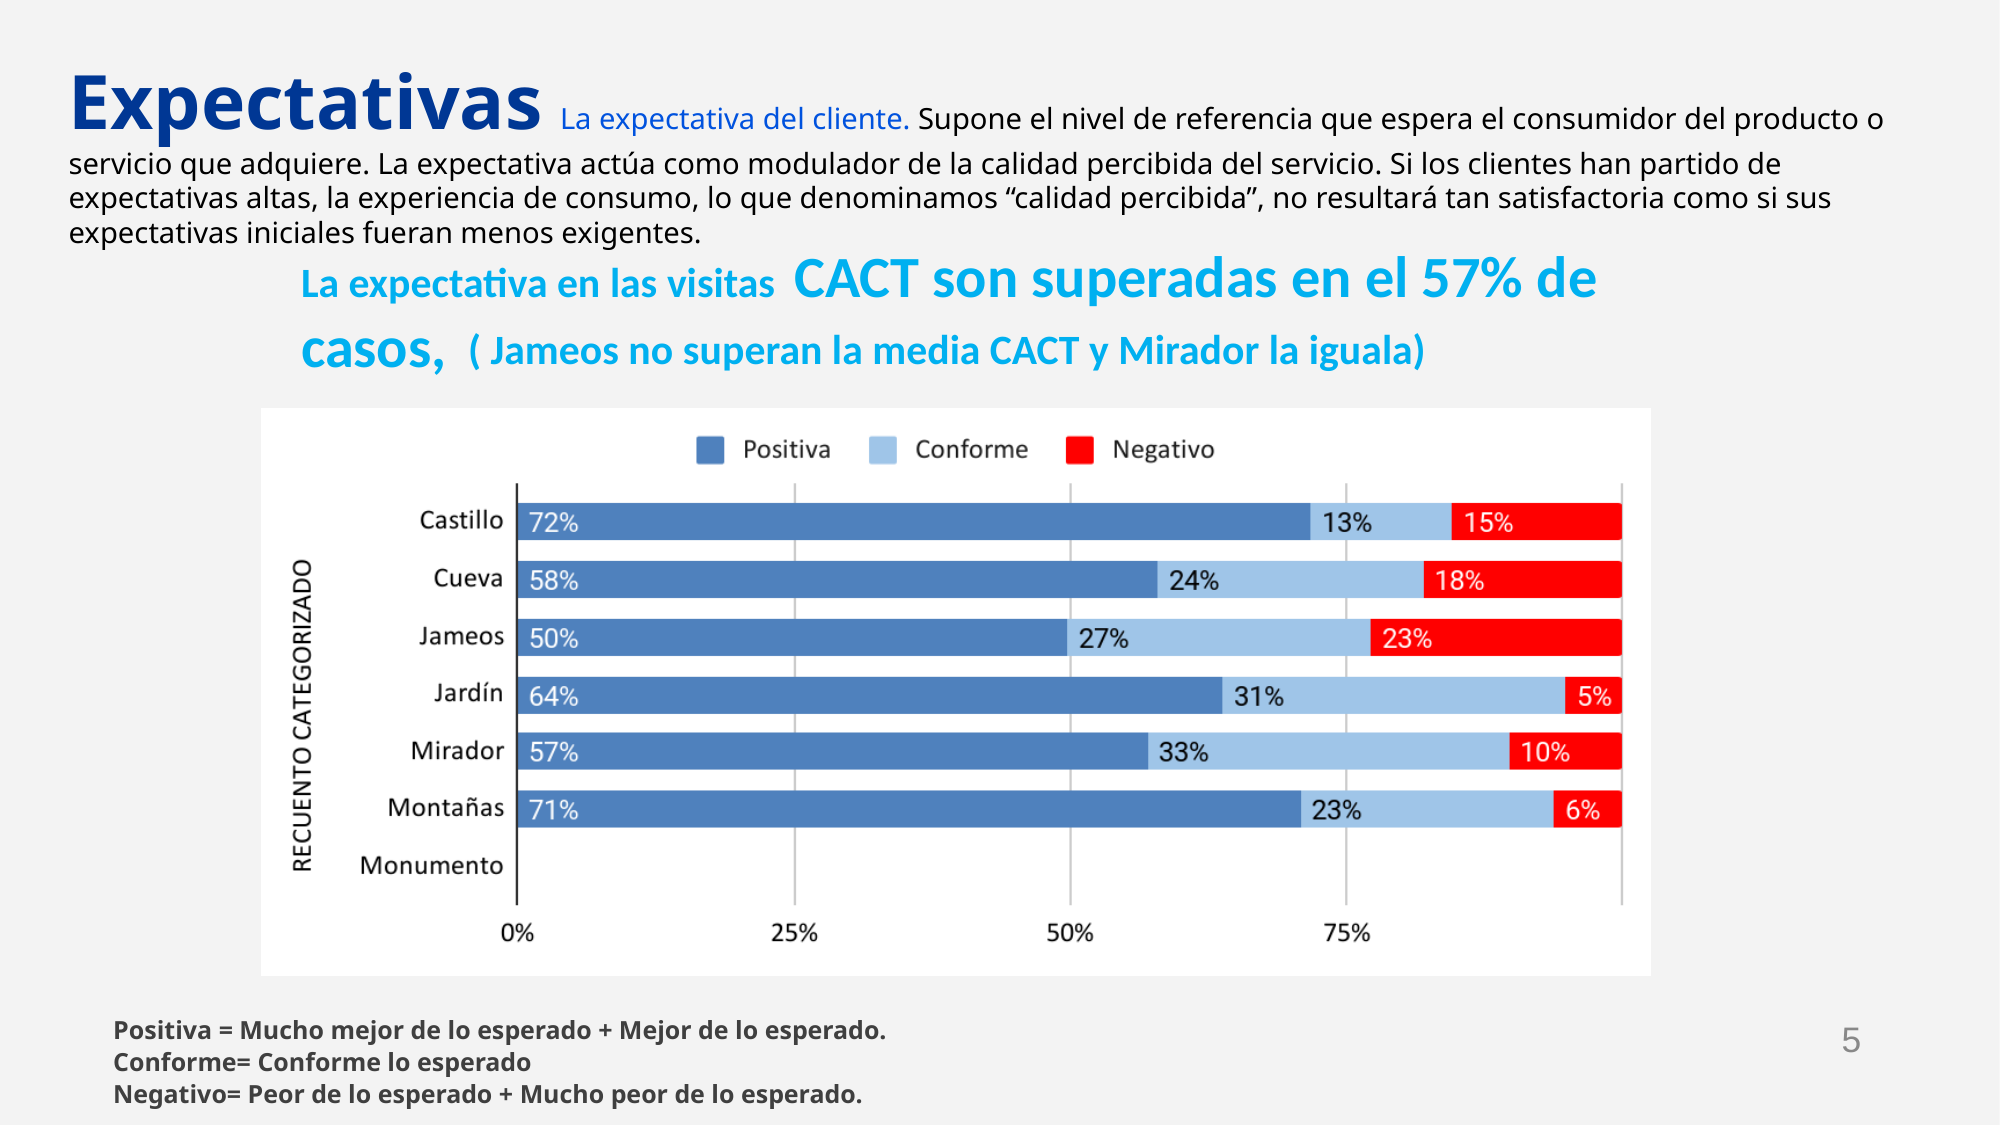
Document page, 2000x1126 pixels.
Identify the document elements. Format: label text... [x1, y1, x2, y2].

text_box Expectativas La expectativa del cliente. Supone el nivel de referencia que espera el consumidor del producto o servicio que adquiere. La expectativa actúa como modulador de la calidad percibida del servicio. Si los clientes han partido de expectativas altas, la experiencia de consumo, lo que denominamos “calidad percibida”, no resultará tan satisfactoria como si sus expectativas iniciales fueran menos exigentes. [50, 0, 1950, 305]
picture [261, 408, 1651, 976]
list Positiva = Mucho mejor de lo esperado + Mejor de lo esperado. Conforme= Conforme lo esperado Negativo= Peor de lo esperado + Mucho peor de lo esperado. [50, 1008, 1887, 1126]
text_box La expectativa en las visitas CACT son superadas en el 57% de casos, [286, 231, 1626, 408]
text_box ( Jameos no superan la media CACT y Mirador la iguala) [453, 315, 2000, 398]
